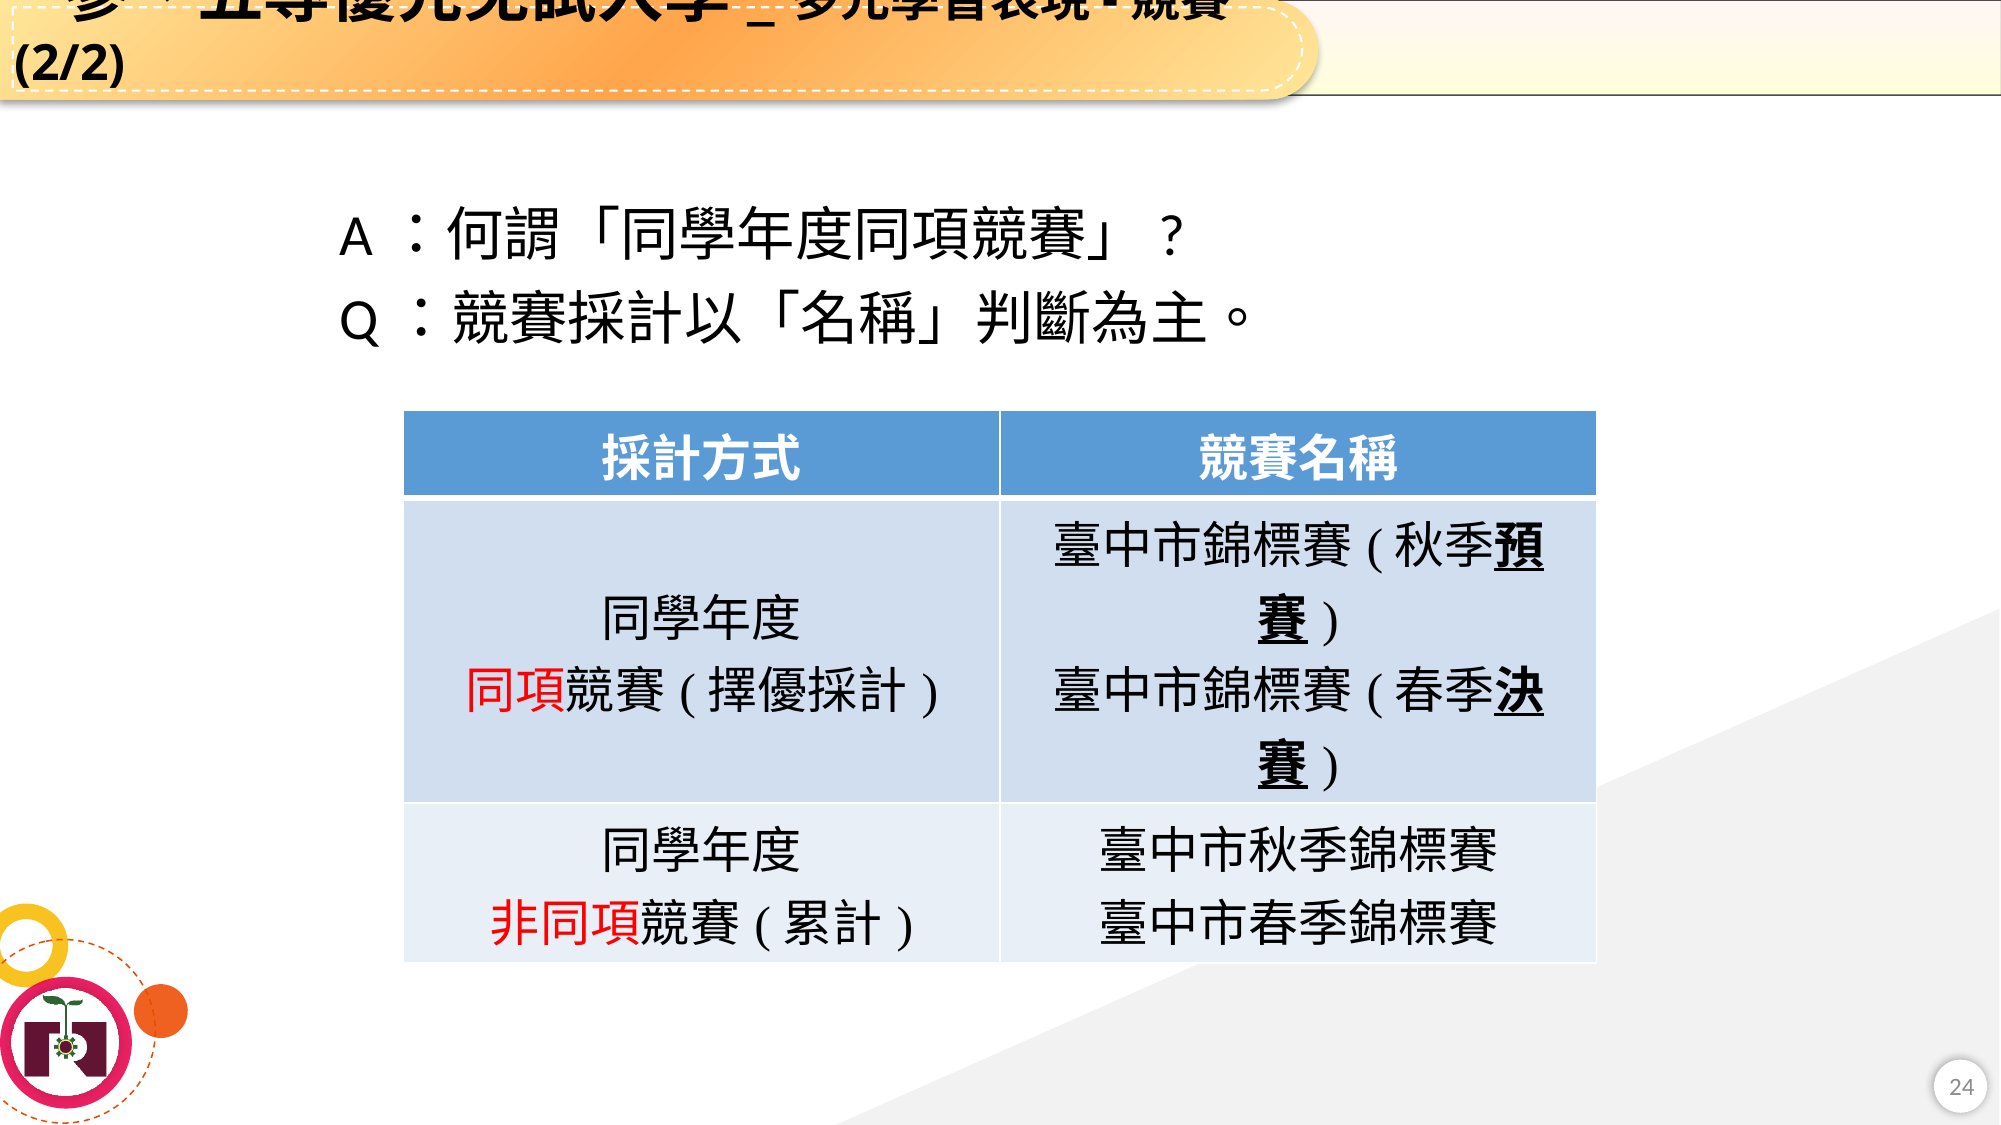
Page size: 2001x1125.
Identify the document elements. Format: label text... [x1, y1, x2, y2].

picture [11, 988, 119, 1096]
table_header 競賽名稱 [1001, 411, 1596, 495]
table_cell 同學年度 非同項競賽(累計) [404, 804, 999, 962]
table_cell 臺中市秋季錦標賽 臺中市春季錦標賽 [1001, 804, 1596, 962]
text_box A：何謂「同學年度同項競賽」? Q：競賽採計以「名稱」判斷為主。 [324, 197, 1675, 380]
table_cell 同學年度 同項競賽(擇優採計) [404, 501, 999, 802]
text_box [1282, 1, 1319, 98]
table_header 採計方式 [404, 411, 999, 495]
table_cell 臺中市錦標賽(秋季預賽) 臺中市錦標賽(春季決賽) [1001, 501, 1596, 802]
text_box 參、五專優先免試入學_多元學習表現-競賽(2/2) [0, 0, 1282, 106]
